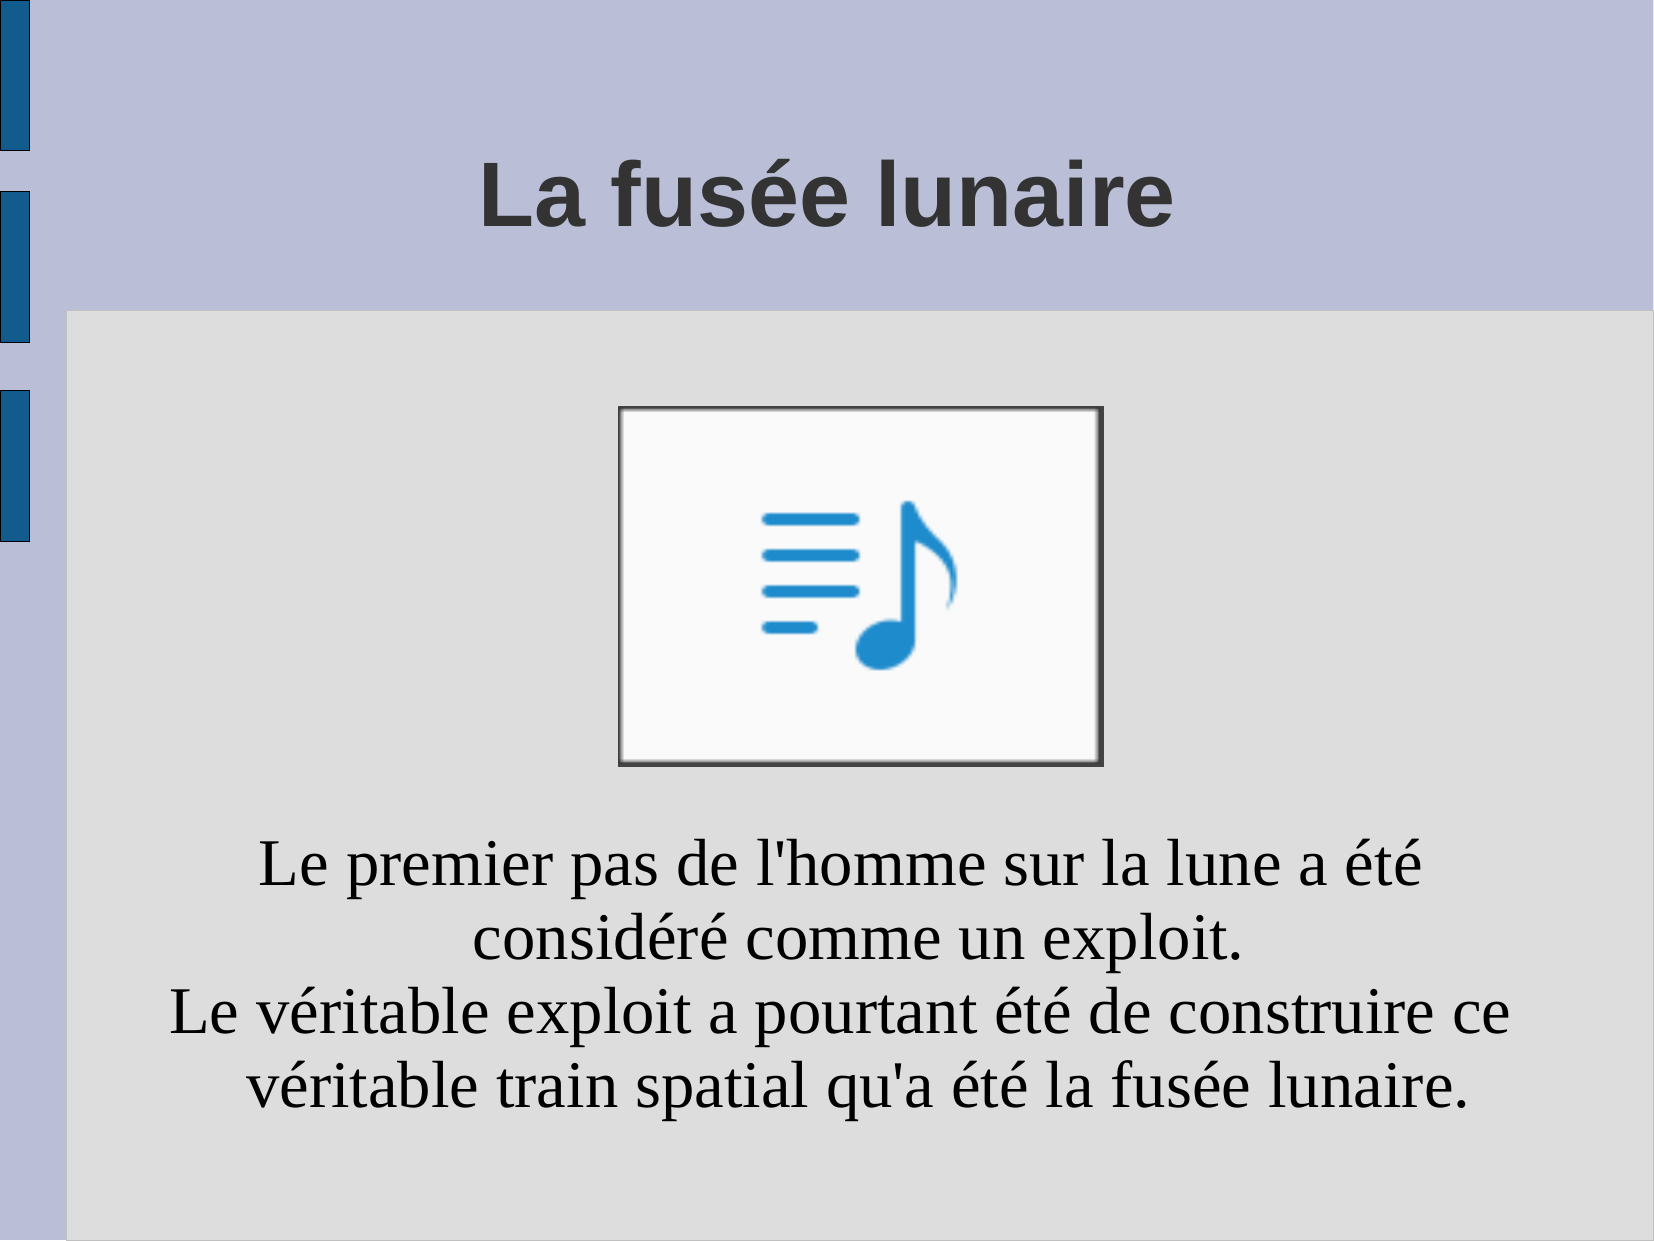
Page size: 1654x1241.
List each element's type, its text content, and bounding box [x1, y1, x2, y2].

text_box [616, 405, 1105, 768]
title La fusée lunaire [121, 91, 1534, 299]
subtitle Le premier pas de l'homme sur la lune a été considéré comme un exploit. Le véritable exploit a pourtant été de construire ce véritable train spatial qu'a été la fusée lunaire. [118, 797, 1531, 1152]
